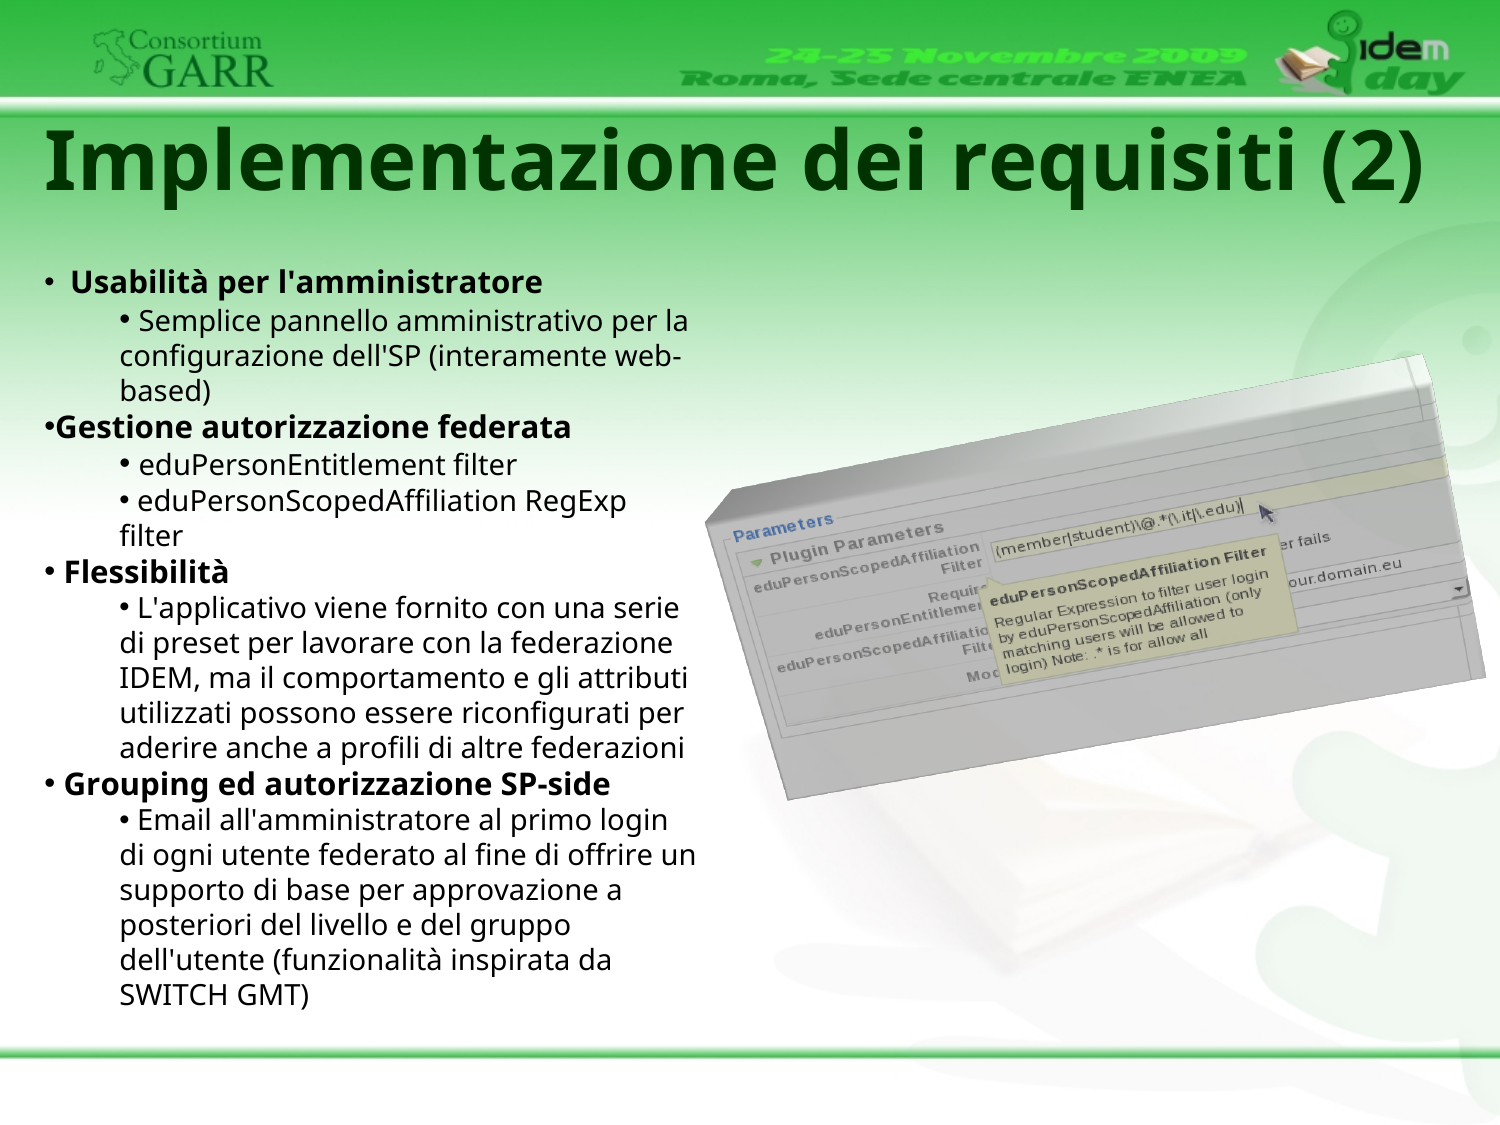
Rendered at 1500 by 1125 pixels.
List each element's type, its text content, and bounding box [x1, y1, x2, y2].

title Implementazione dei requisiti (2) [30, 52, 1500, 263]
picture [0, 0, 1500, 1125]
text_box Usabilità per l'amministratore Semplice pannello amministrativo per la configurazione dell'SP (interamente web-based) Gestione autorizzazione federata eduPersonEntitlement filter eduPersonScopedAffiliation RegExp filter Flessibilità L'applicativo viene fornito con una serie di preset per lavorare con la federazione IDEM, ma il comportamento e gli attributi utilizzati possono essere riconfigurati per aderire anche a profili di altre federazioni Grouping ed autorizzazione SP-side Email all'amministratore al primo login di ogni utente federato al fine di offrire un supporto di base per approvazione a posteriori del livello e del gruppo dell'utente (funzionalità inspirata da SWITCH GMT) [29, 184, 713, 1107]
